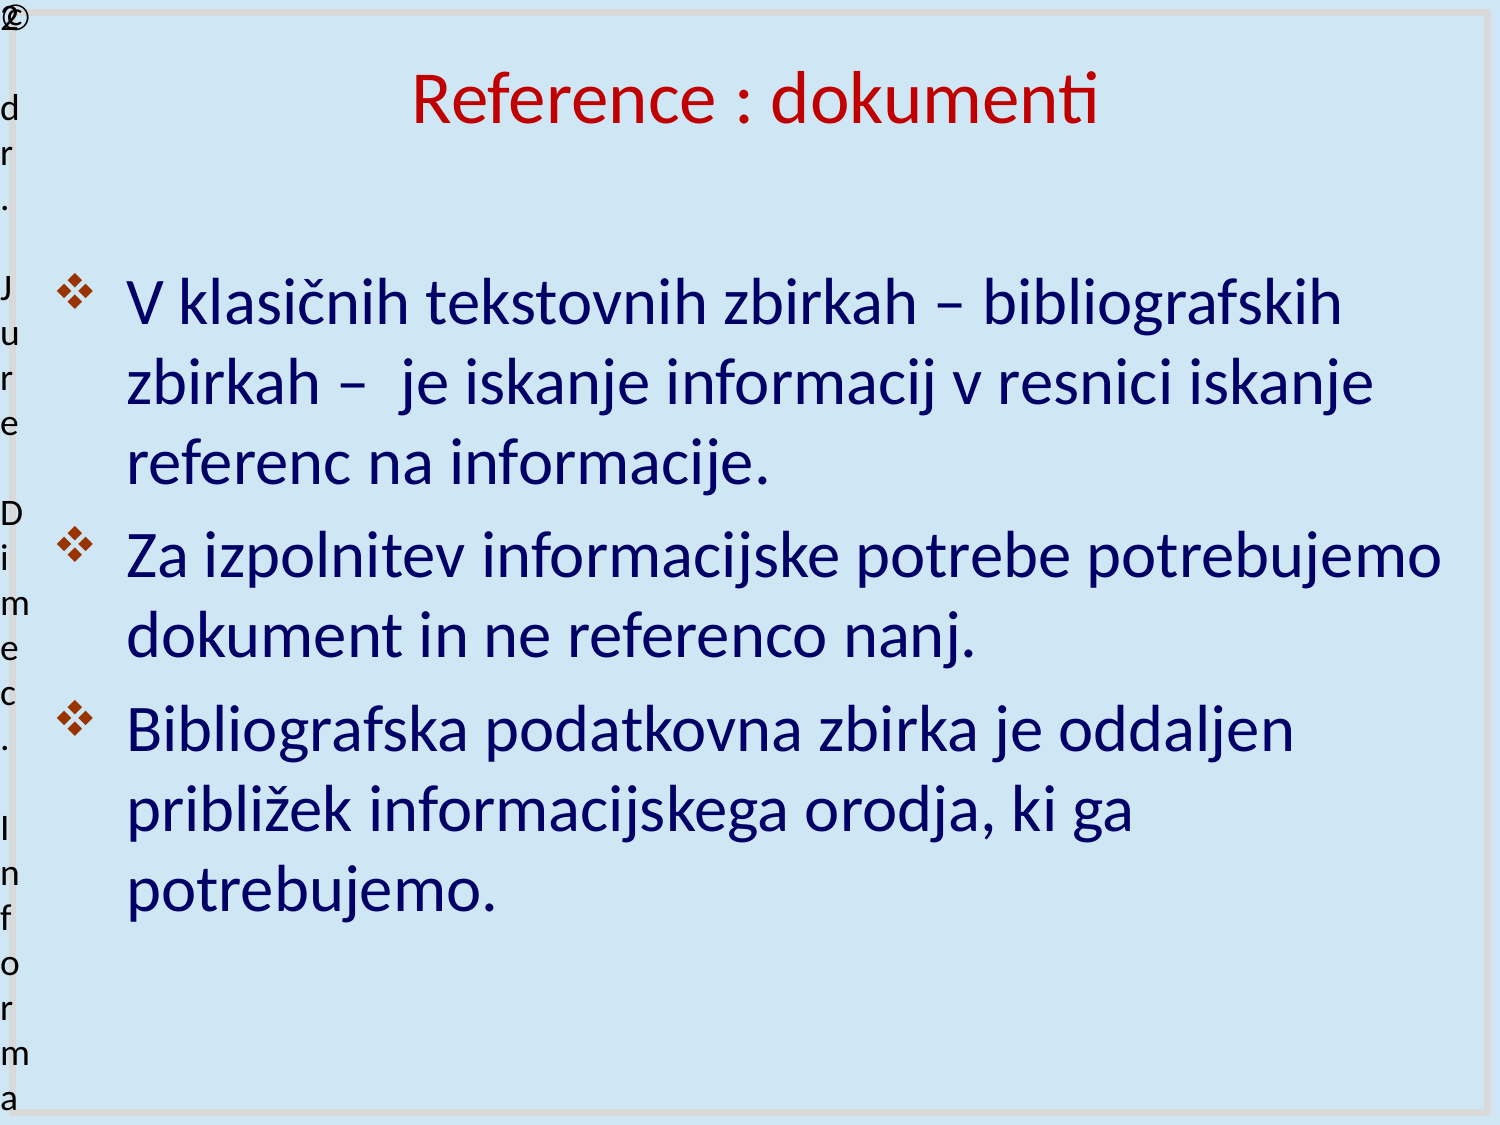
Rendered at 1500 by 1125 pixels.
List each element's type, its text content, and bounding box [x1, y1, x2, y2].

list V klasičnih tekstovnih zbirkah – bibliografskih zbirkah – je iskanje informacij v resnici iskanje referenc na informacije. Za izpolnitev informacijske potrebe potrebujemo dokument in ne referenco nanj. Bibliografska podatkovna zbirka je oddaljen približek informacijskega orodja, ki ga potrebujemo. [37, 249, 1475, 1050]
title Reference : dokumenti [37, 37, 1475, 150]
